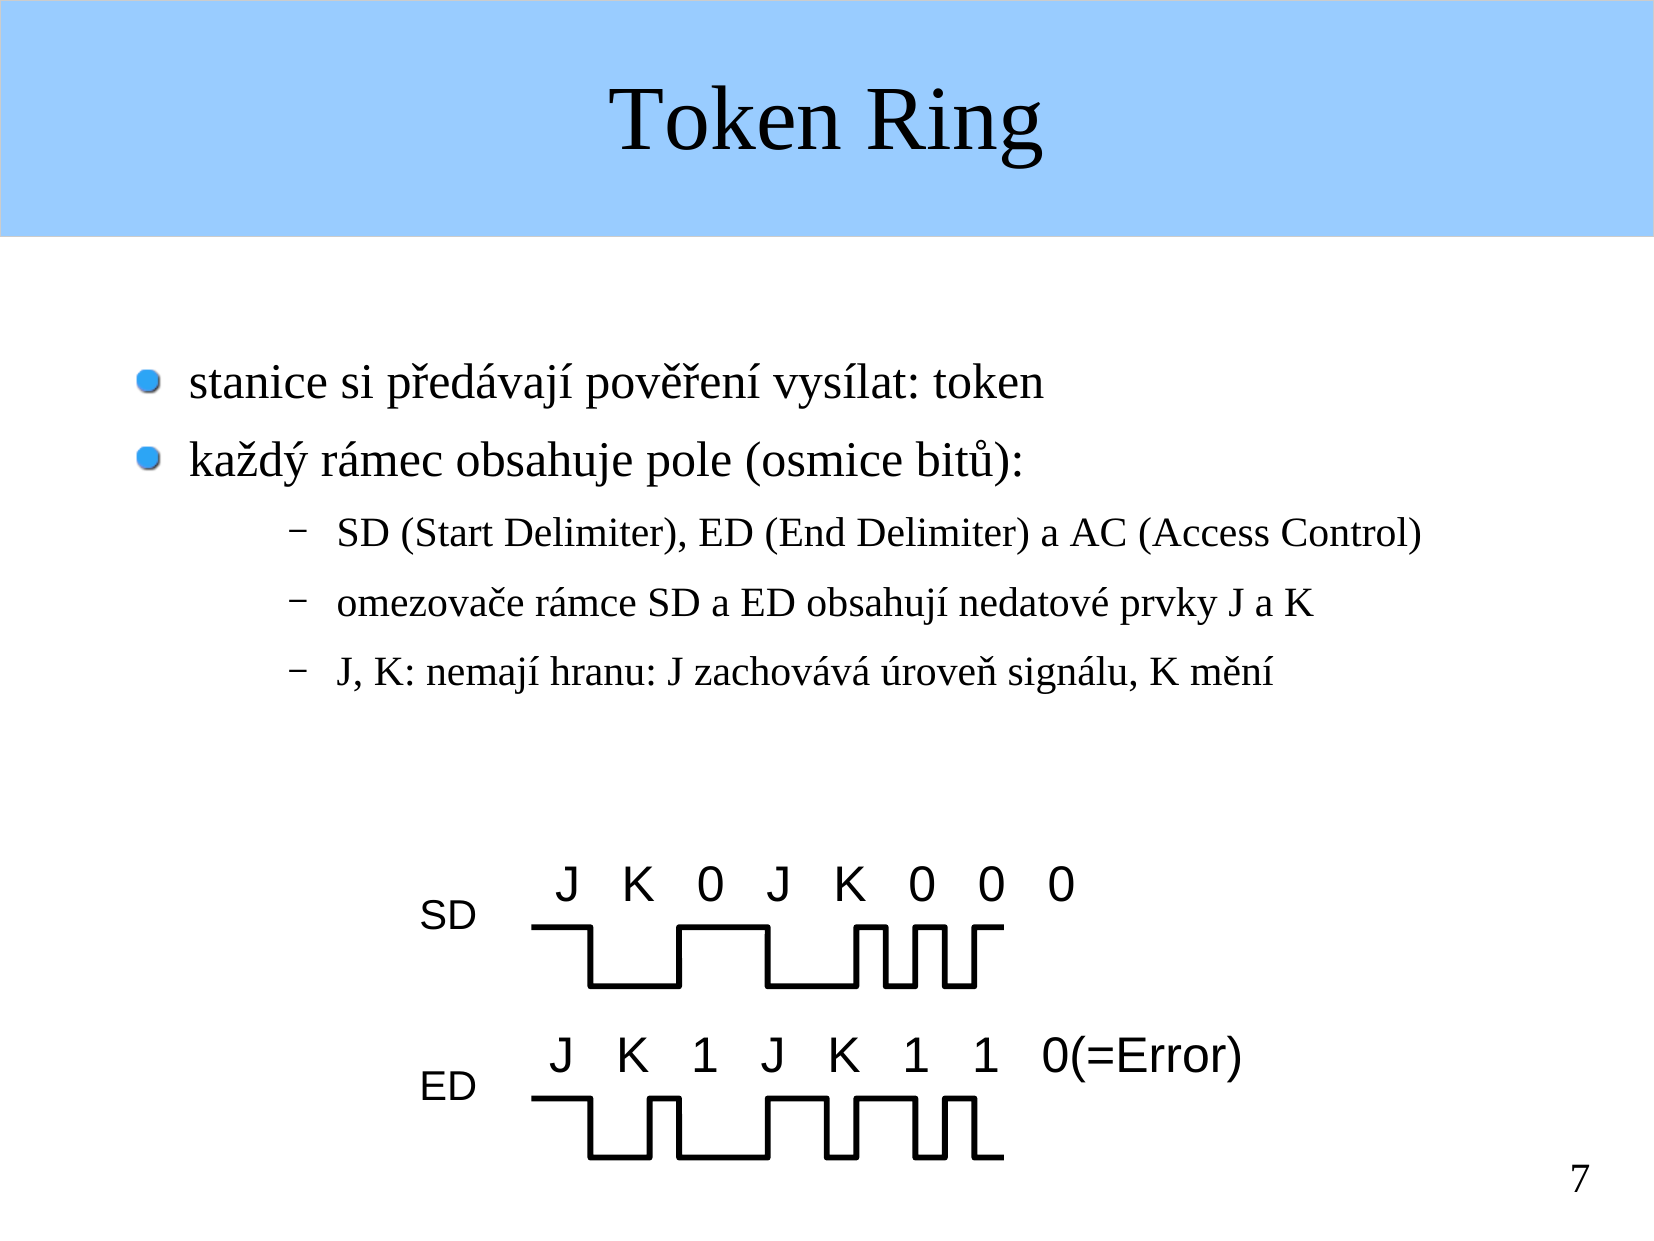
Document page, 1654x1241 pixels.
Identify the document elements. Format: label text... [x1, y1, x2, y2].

text_box J K 1 J K 1 1 0(=Error) [549, 1027, 1121, 1099]
text_box ED [419, 1063, 485, 1134]
list stanice si předávají pověření vysílat: token každý rámec obsahuje pole (osmice bitů): SD (Start Delimiter), ED (End Delimiter) a AC (Access Control) omezovače rámce SD a ED obsahují nedatové prvky J a K J, K: nemají hranu: J zachovává úroveň signálu, K mění [100, 354, 1548, 790]
text_box J K 0 J K 0 0 0 [555, 856, 1010, 928]
title Token Ring [0, 0, 1654, 237]
text_box SD [419, 891, 485, 963]
